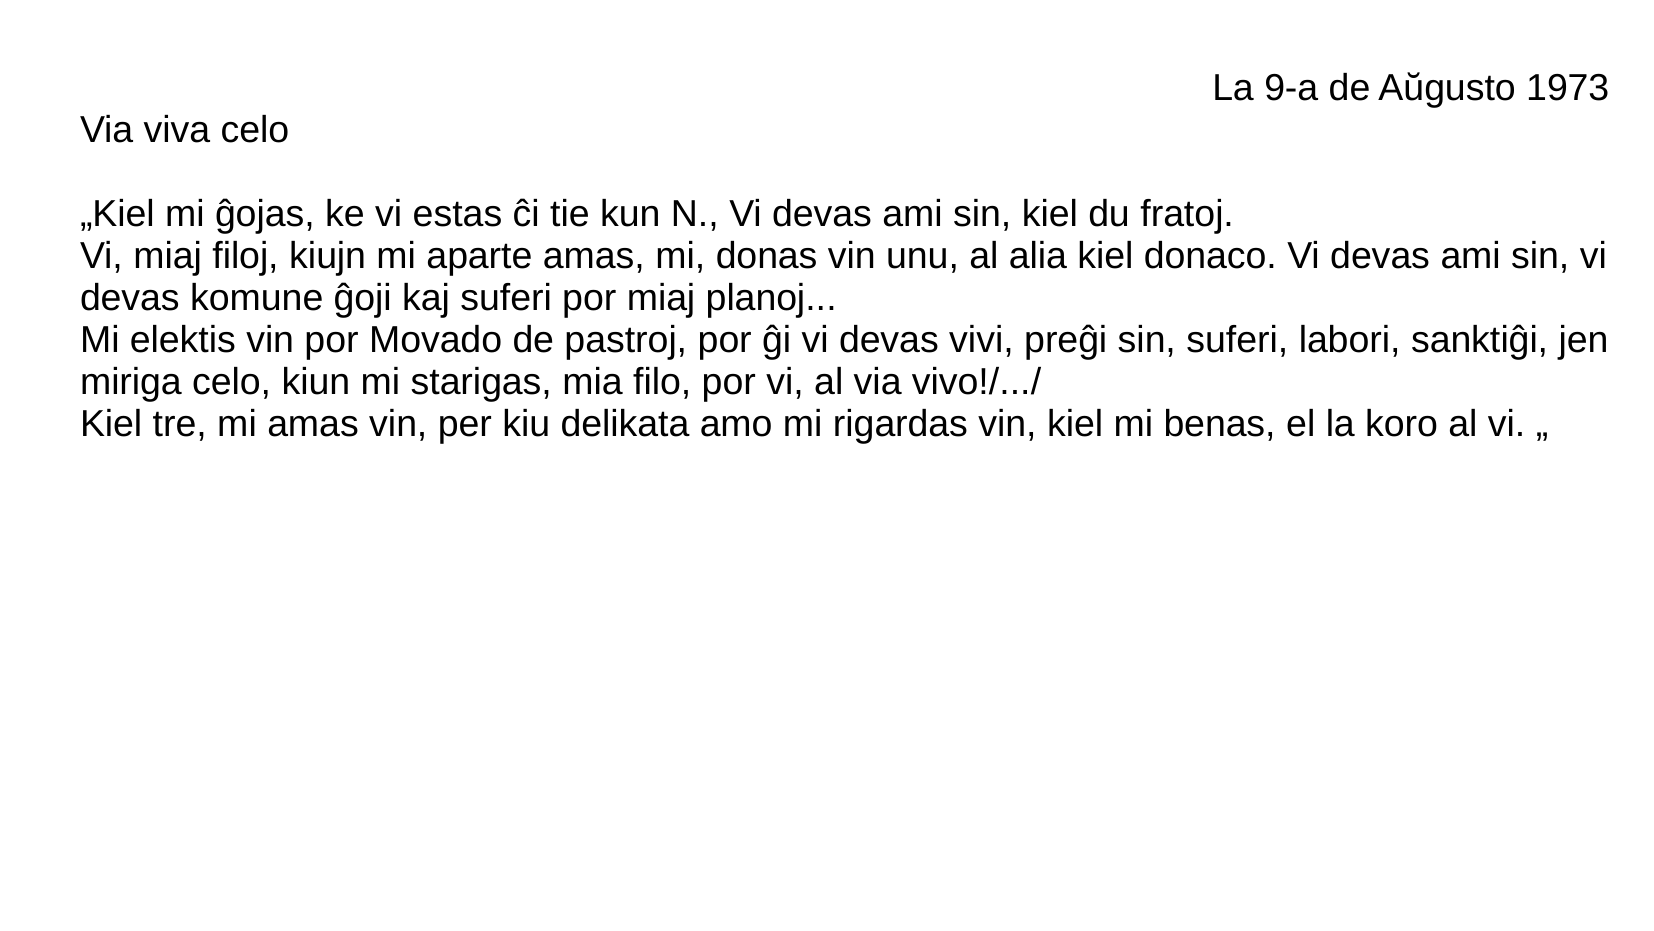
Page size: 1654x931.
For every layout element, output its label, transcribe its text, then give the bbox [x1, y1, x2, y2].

text_box La 9-a de Aŭgusto 1973 Via viva celo „Kiel mi ĝojas, ke vi estas ĉi tie kun N., Vi devas ami sin, kiel du fratoj. Vi, miaj filoj, kiujn mi aparte amas, mi, donas vin unu, al alia kiel donaco. Vi devas ami sin, vi devas komune ĝoji kaj suferi por miaj planoj... Mi elektis vin por Movado de pastroj, por ĝi vi devas vivi, preĝi sin, suferi, labori, sanktiĝi, jen miriga celo, kiun mi starigas, mia filo, por vi, al via vivo!/.../ Kiel tre, mi amas vin, per kiu delikata amo mi rigardas vin, kiel mi benas, el la koro al vi. „ [59, 59, 1625, 857]
